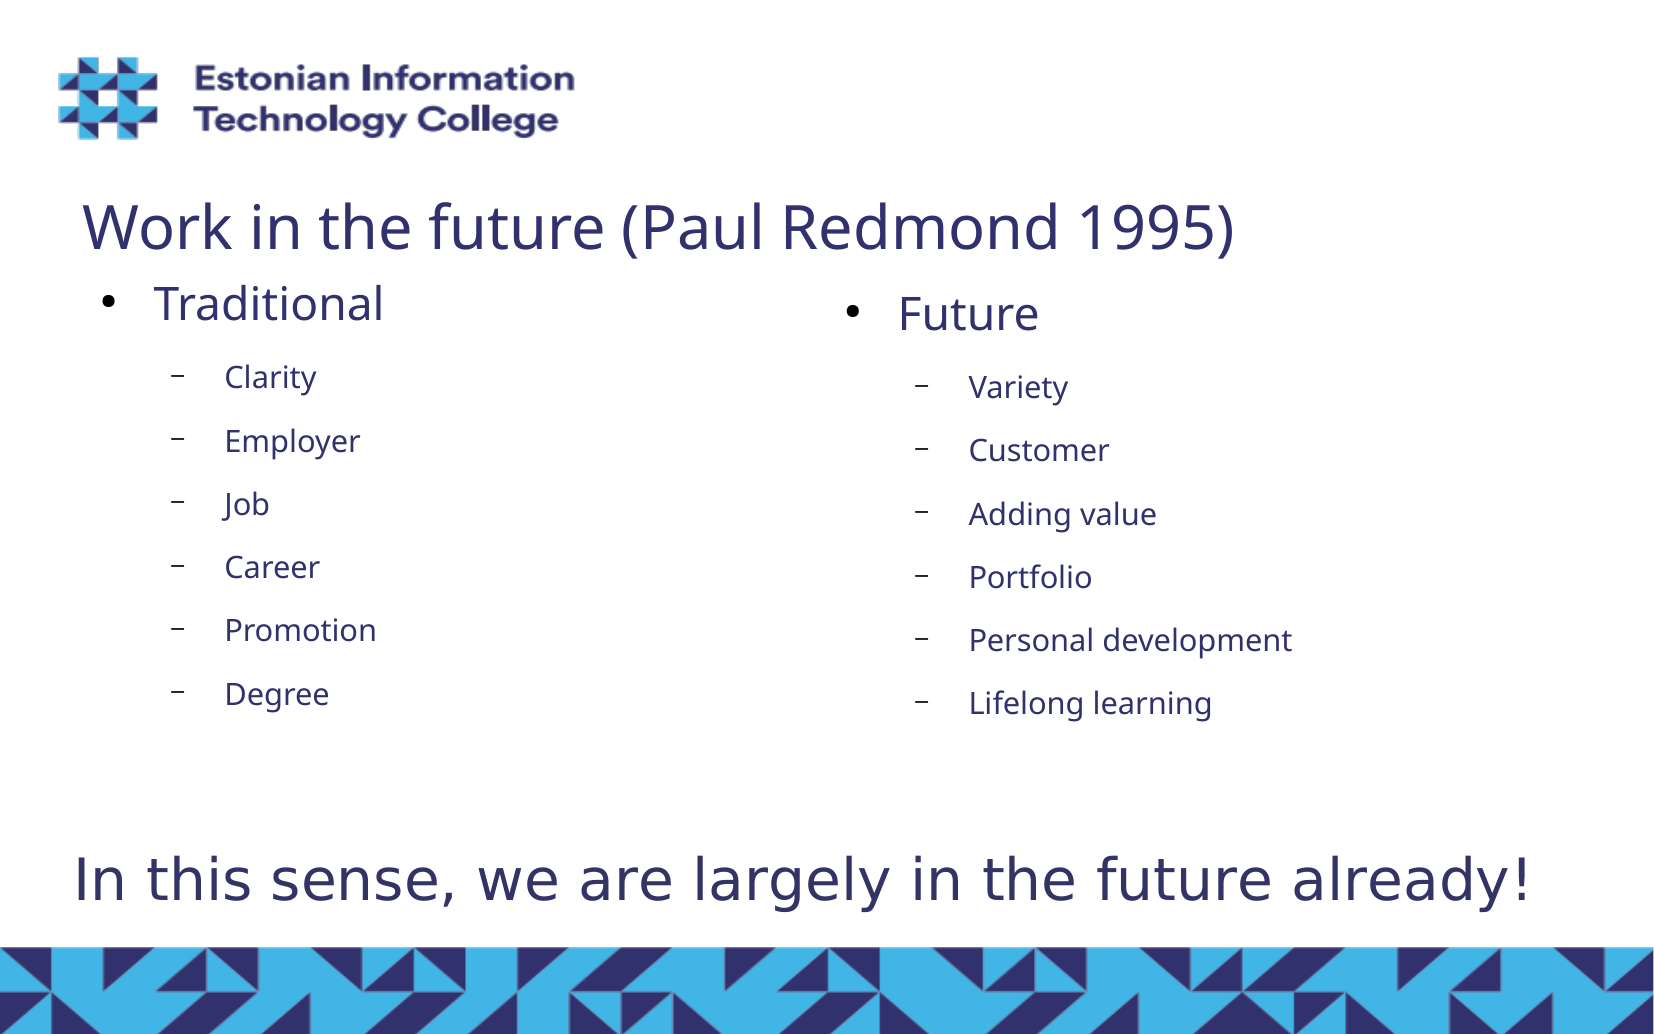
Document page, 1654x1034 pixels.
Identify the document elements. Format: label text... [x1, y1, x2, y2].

list Future Variety Customer Adding value Portfolio Personal development Lifelong learning [826, 281, 1553, 838]
list Traditional Clarity Employer Job Career Promotion Degree [82, 271, 809, 827]
text_box In this sense, we are largely in the future already! [59, 838, 1571, 922]
title Work in the future (Paul Redmond 1995) [82, 136, 1571, 315]
